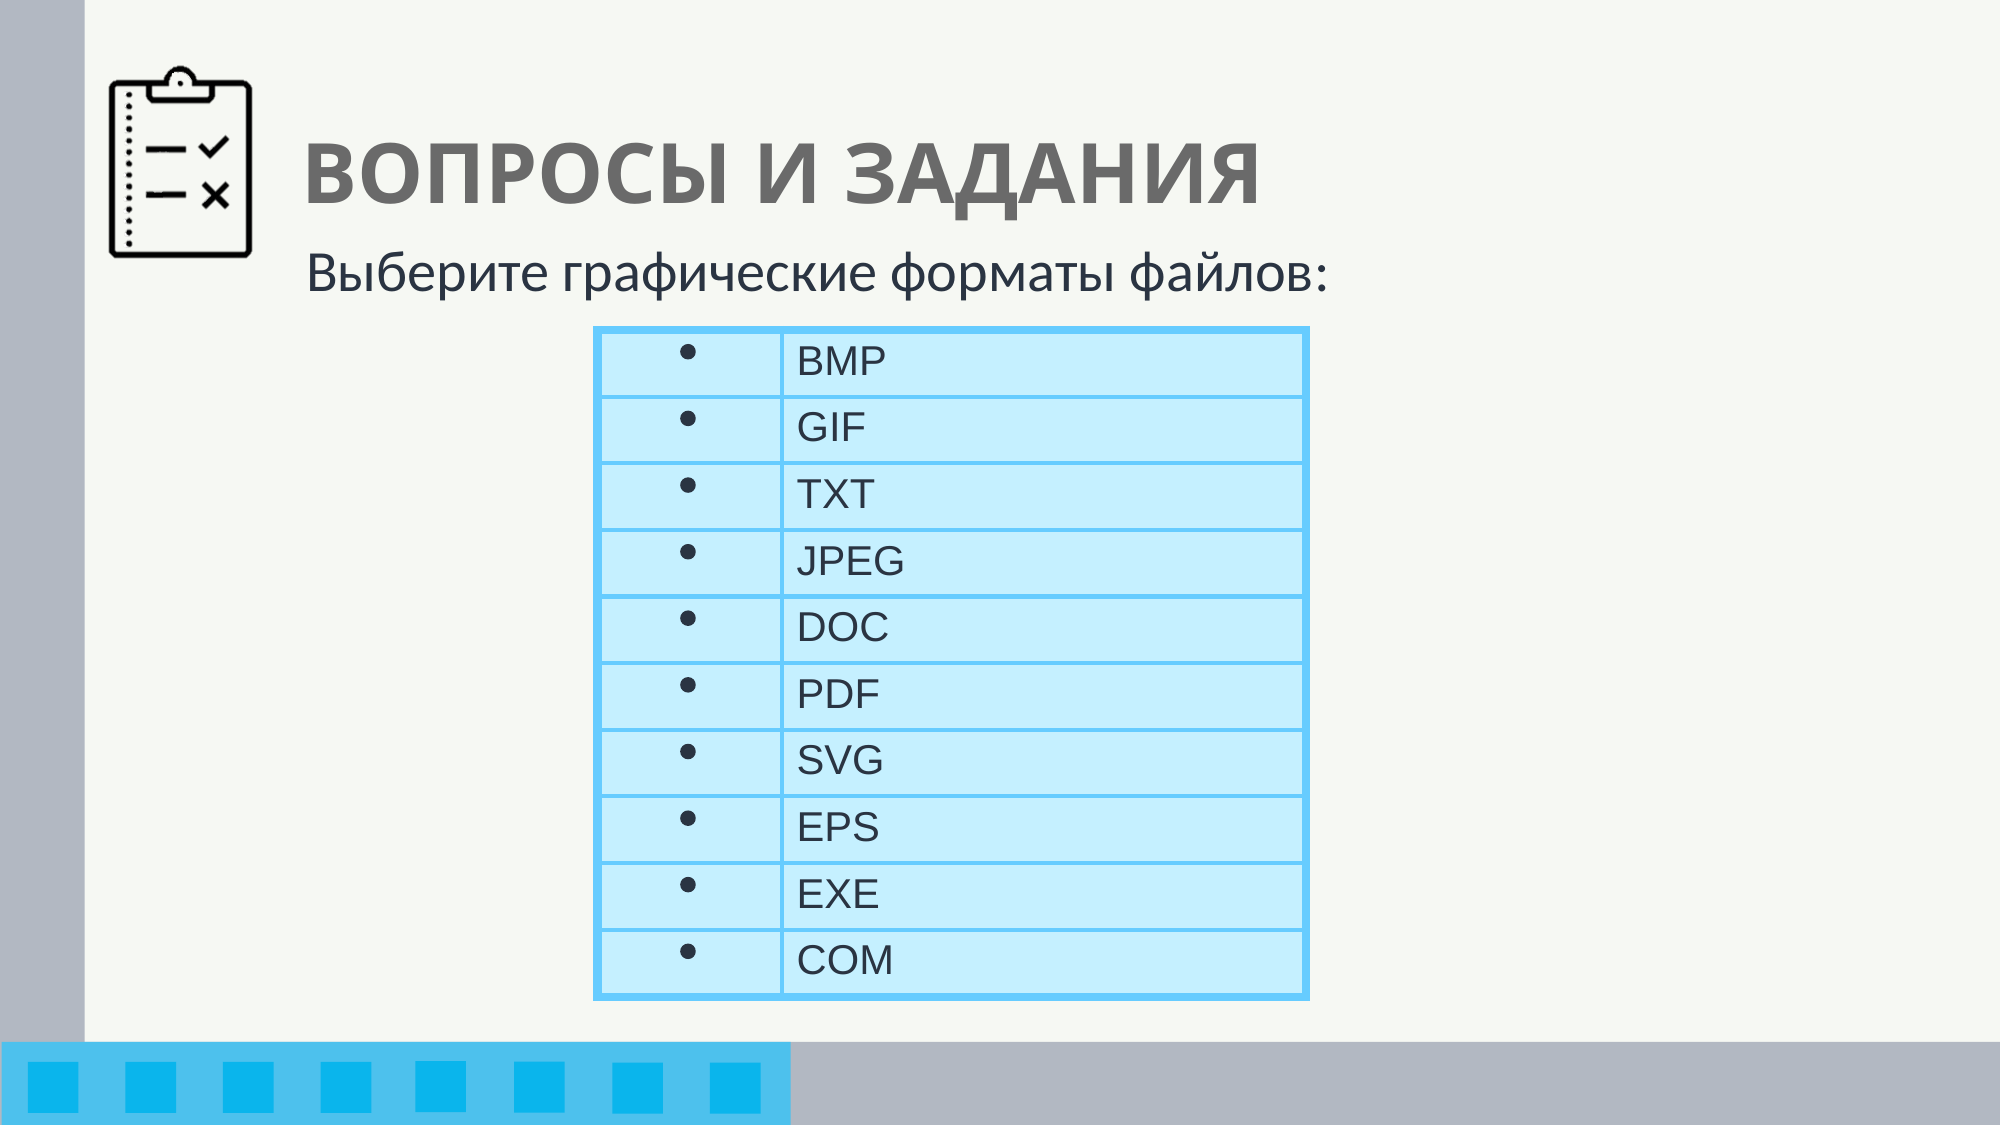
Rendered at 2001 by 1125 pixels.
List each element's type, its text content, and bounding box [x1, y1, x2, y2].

table_cell  [602, 599, 780, 661]
table_header  [602, 334, 780, 395]
table_cell EXE [784, 865, 1302, 928]
table_cell PDF [784, 665, 1302, 728]
table_cell  [602, 665, 780, 728]
table_cell TXT [784, 465, 1302, 528]
picture [85, 54, 286, 286]
table_cell  [602, 732, 780, 794]
table_cell  [602, 532, 780, 594]
table_cell  [602, 399, 780, 461]
table_cell  [602, 465, 780, 528]
table_cell GIF [784, 399, 1302, 461]
title ВОПРОСЫ И ЗАДАНИЯ [285, 67, 1892, 286]
table_cell  [602, 798, 780, 861]
table_cell COM [784, 932, 1302, 993]
table_cell DOC [784, 599, 1302, 661]
list Выберите графические форматы файлов: [290, 233, 2000, 980]
table_cell JPEG [784, 532, 1302, 594]
table_cell  [602, 932, 780, 993]
table_cell EPS [784, 798, 1302, 861]
table_cell SVG [784, 732, 1302, 794]
table_cell  [602, 865, 780, 928]
table_header BMP [784, 334, 1302, 395]
